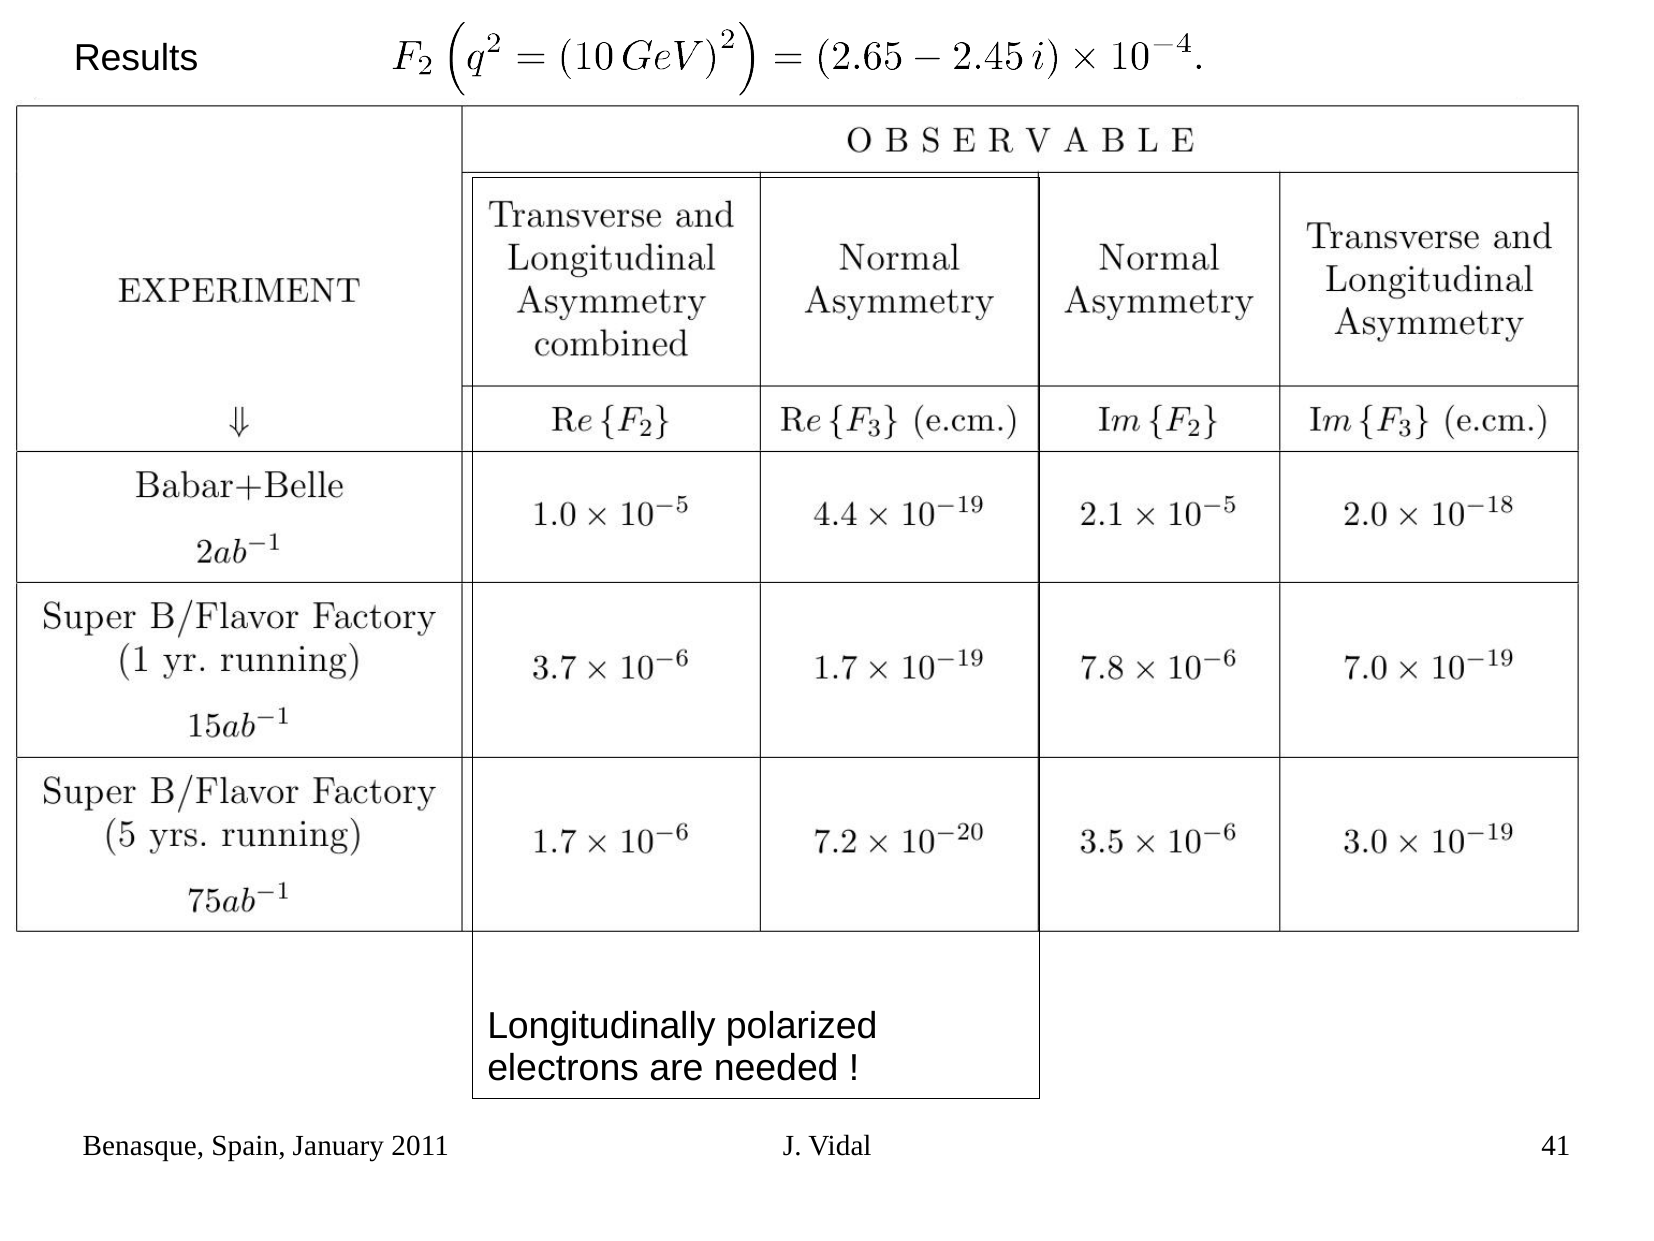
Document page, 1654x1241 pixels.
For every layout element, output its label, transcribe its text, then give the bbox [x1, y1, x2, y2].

text_box Longitudinally polarized electrons are needed ! [473, 996, 1034, 1096]
picture [14, 17, 1583, 934]
picture [473, 178, 1039, 934]
text_box Results [59, 29, 214, 87]
